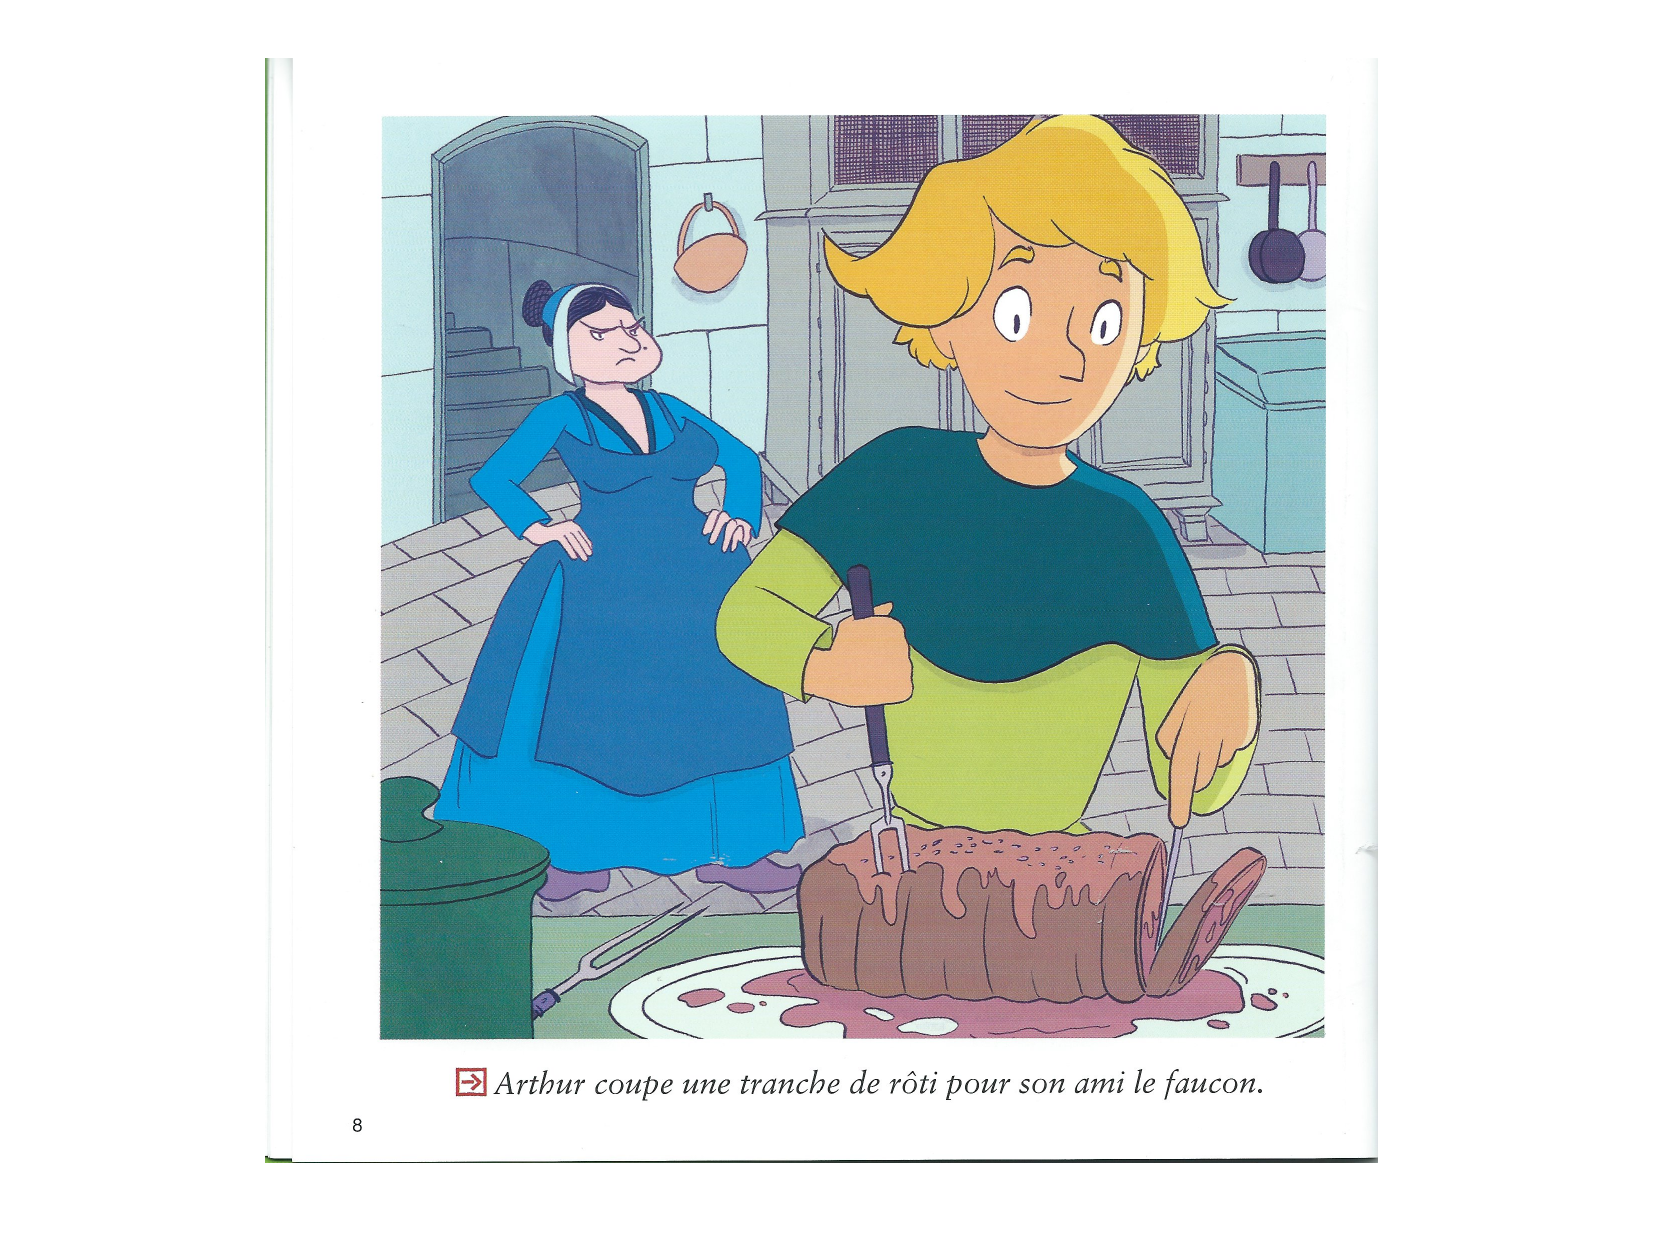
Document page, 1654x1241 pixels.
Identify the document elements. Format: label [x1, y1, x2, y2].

picture [265, 58, 1378, 1163]
